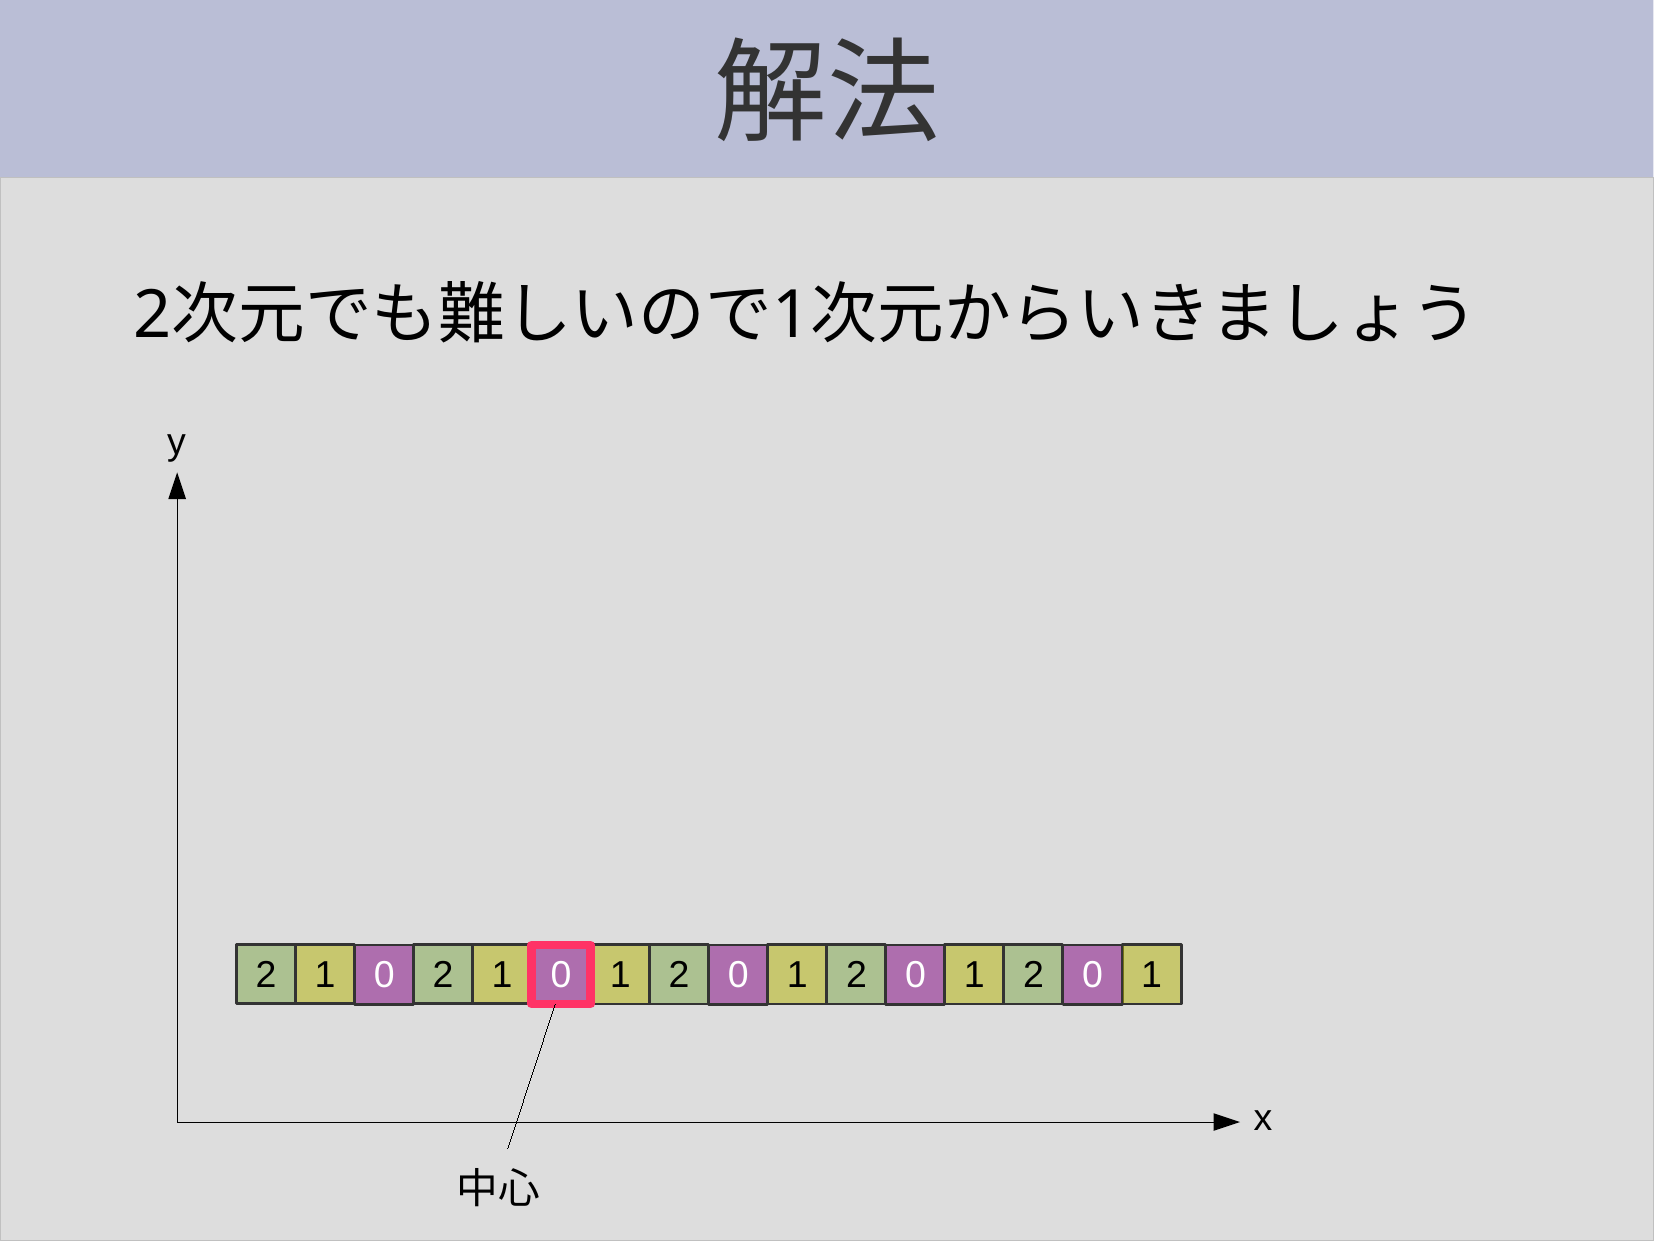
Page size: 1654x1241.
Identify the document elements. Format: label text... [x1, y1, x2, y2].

text_box 1 [767, 944, 826, 1004]
title 解法 [121, 20, 1534, 148]
text_box 1 [590, 944, 649, 1004]
text_box 1 [944, 944, 1003, 1004]
text_box 2 [649, 944, 709, 1004]
text_box x [1238, 1088, 1288, 1146]
text_box 中心 [441, 1148, 556, 1205]
list 2次元でも難しいので1次元からいきましょう [121, 248, 1534, 339]
text_box 0 [1062, 945, 1123, 1005]
text_box 0 [708, 945, 768, 1005]
text_box 0 [354, 945, 414, 1005]
text_box 1 [296, 944, 355, 1004]
text_box 0 [531, 945, 591, 1005]
text_box y [152, 413, 201, 473]
text_box 1 [1121, 944, 1182, 1004]
text_box 1 [473, 944, 532, 1004]
text_box 2 [413, 944, 473, 1004]
text_box 2 [826, 944, 886, 1004]
text_box 0 [885, 945, 945, 1005]
text_box 2 [1003, 944, 1063, 1004]
text_box 2 [236, 944, 296, 1004]
